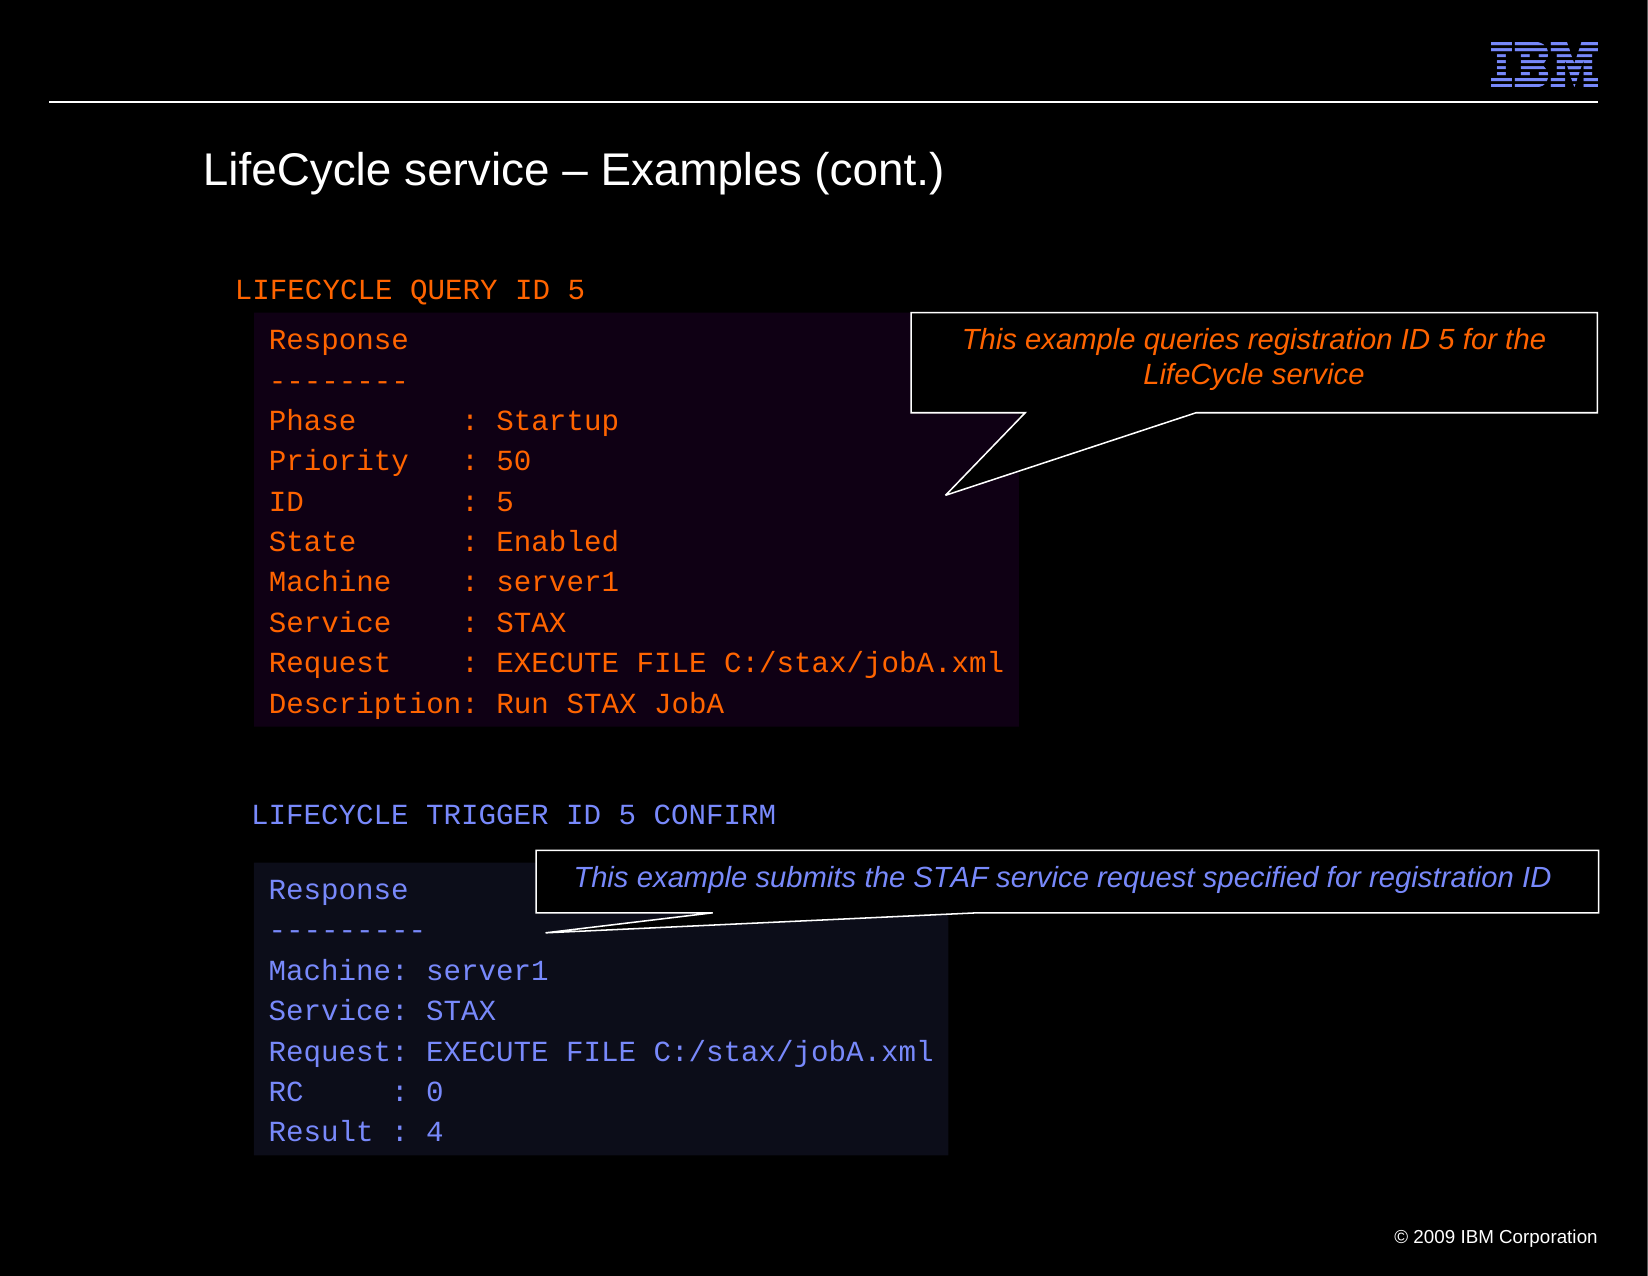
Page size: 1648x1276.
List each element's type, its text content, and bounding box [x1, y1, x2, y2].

text_box Response -------- Phase : Startup Priority : 50 ID : 5 State : Enabled Machine : server1 Service : STAX Request : EXECUTE FILE C:/stax/jobA.xml Description: Run STAX JobA [254, 312, 1019, 727]
text_box This example submits the STAF service request specified for registration ID [536, 850, 1599, 933]
text_box LIFECYCLE QUERY ID 5 [220, 262, 600, 314]
text_box This example queries registration ID 5 for the LifeCycle service [911, 312, 1598, 496]
text_box Response --------- Machine: server1 Service: STAX Request: EXECUTE FILE C:/stax/jobA.xml RC : 0 Result : 4 [253, 862, 949, 1156]
picture [1491, 42, 1598, 87]
title LifeCycle service – Examples (cont.) [186, 137, 1648, 231]
text_box LIFECYCLE TRIGGER ID 5 CONFIRM [236, 787, 791, 839]
